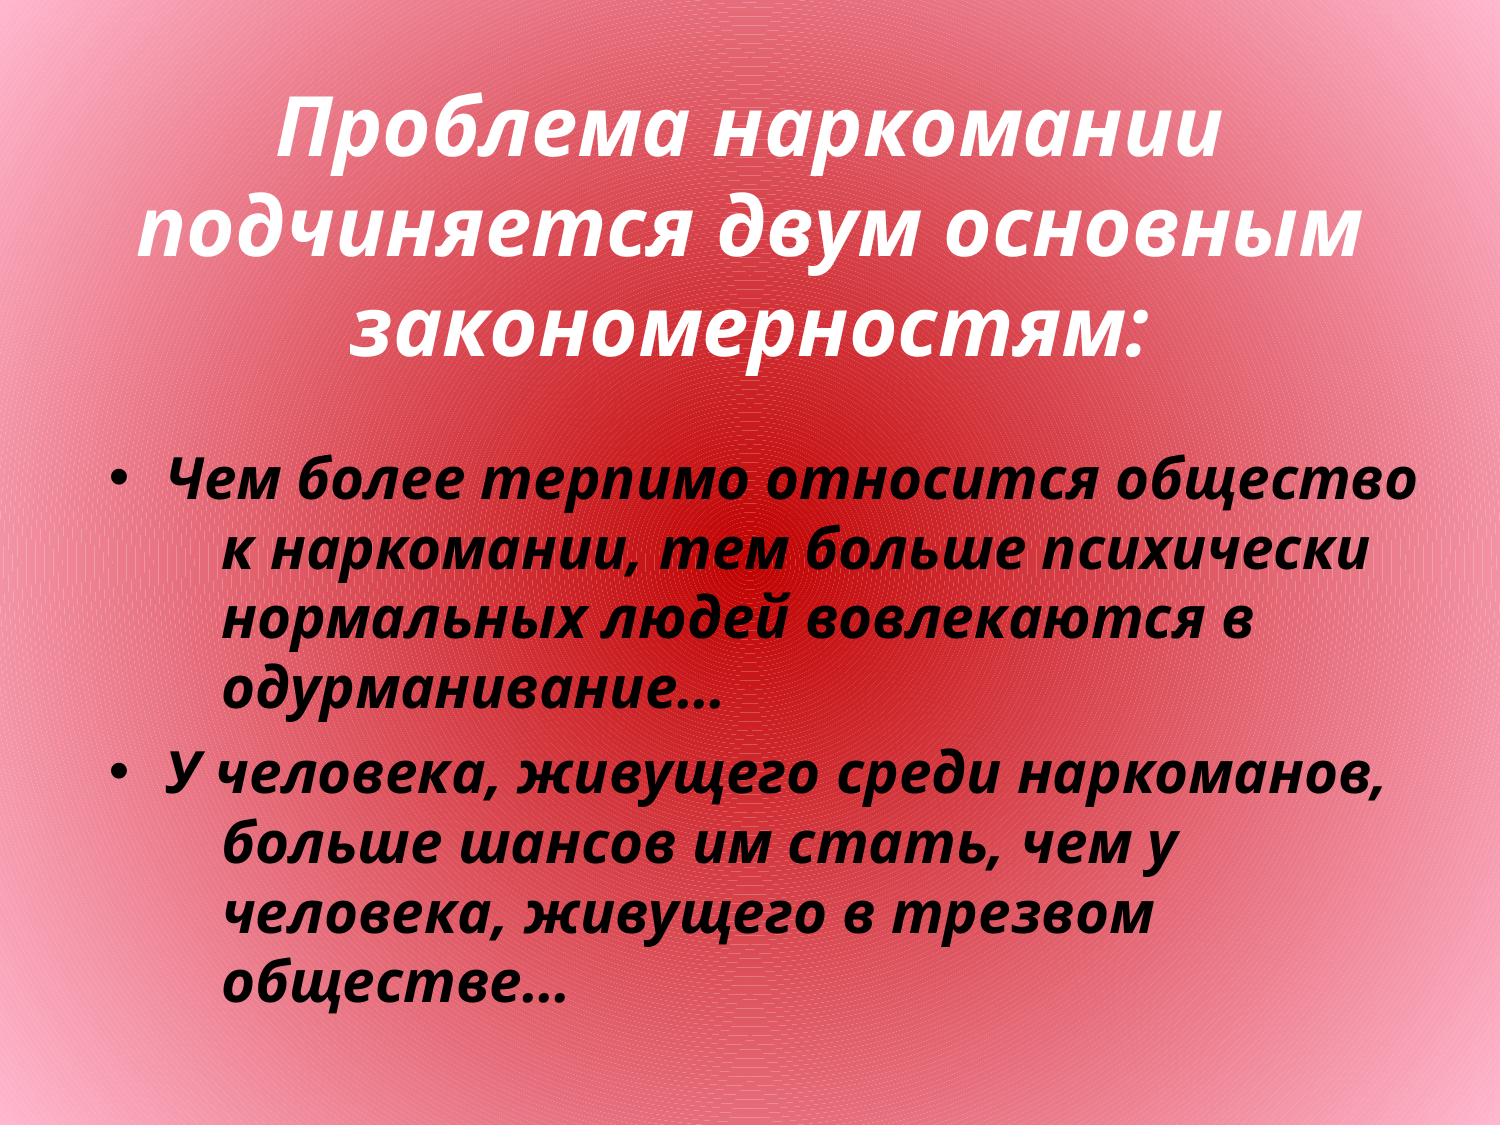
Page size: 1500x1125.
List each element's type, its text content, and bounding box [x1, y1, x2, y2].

title Проблема наркомании подчиняется двум основным закономерностям: [75, 23, 1426, 422]
list Чем более терпимо относится общество к наркомании, тем больше психически нормальных людей вовлекаются в одурманивание… У человека, живущего среди наркоманов, больше шансов им стать, чем у человека, живущего в трезвом обществе… [93, 433, 1444, 1102]
